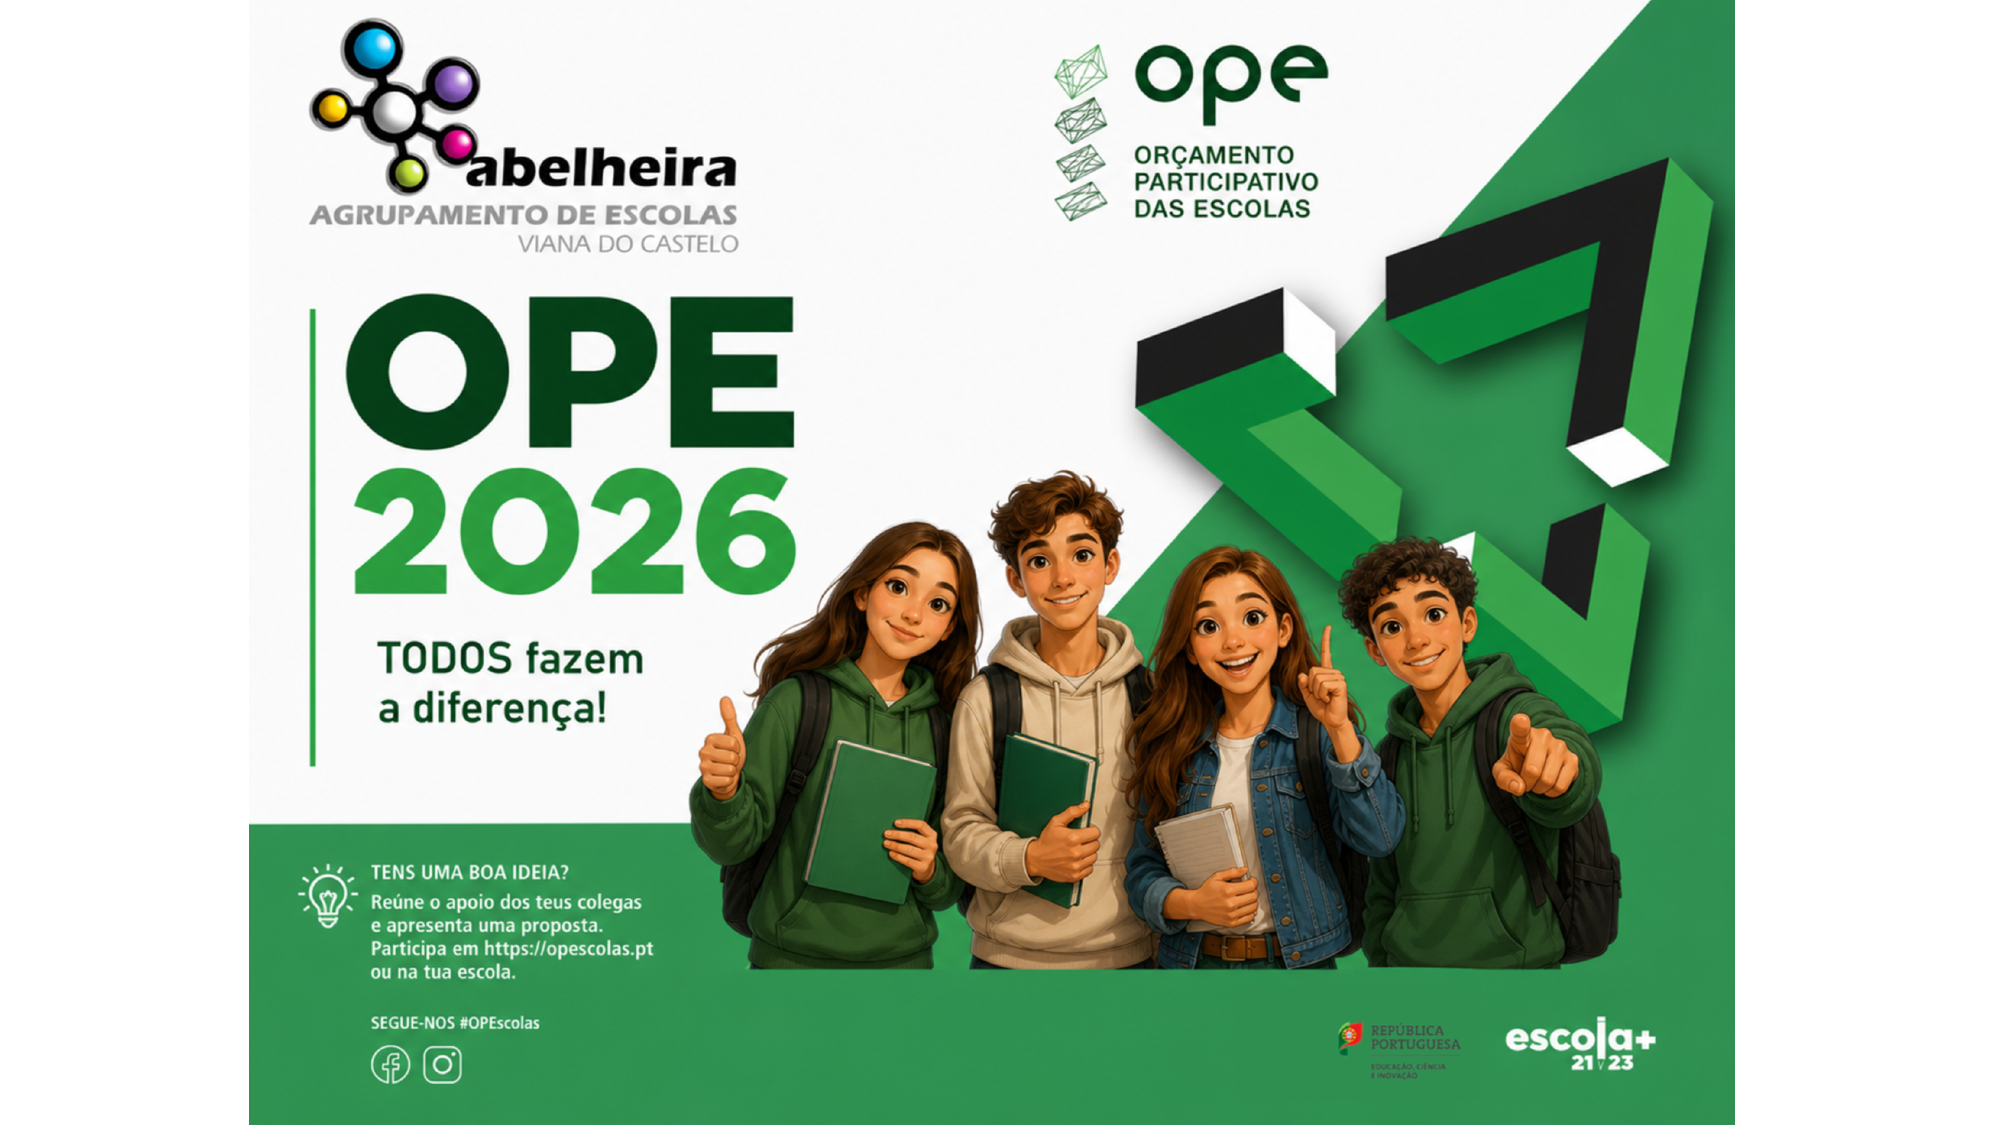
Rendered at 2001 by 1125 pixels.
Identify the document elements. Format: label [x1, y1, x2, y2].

picture [249, 0, 1735, 1125]
